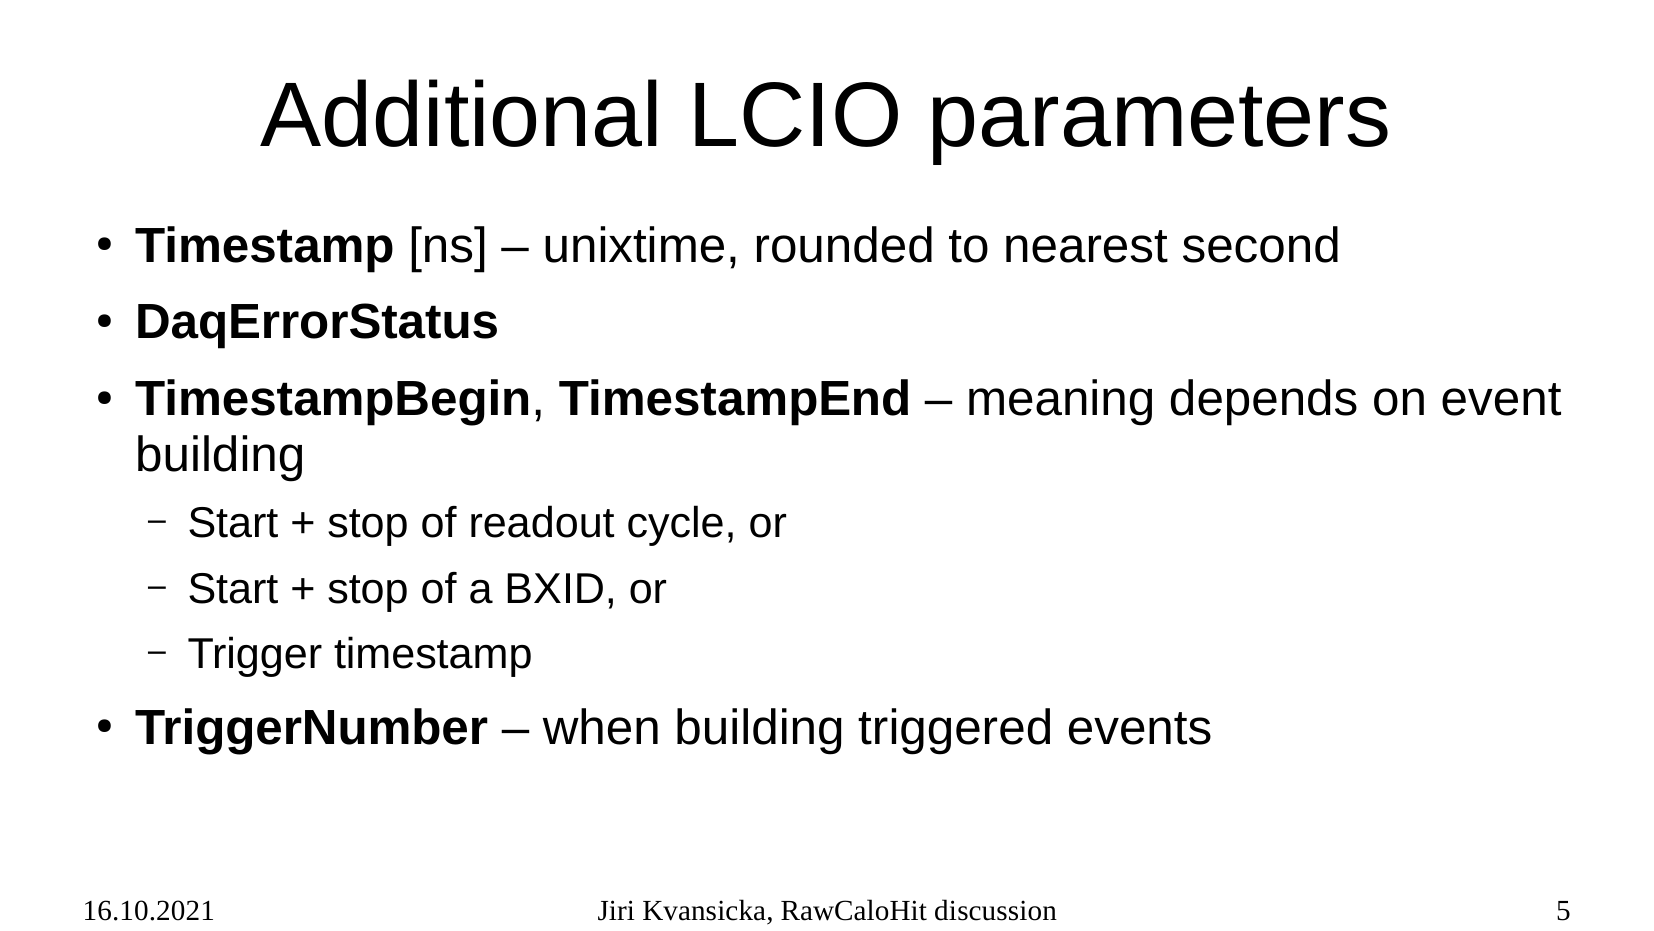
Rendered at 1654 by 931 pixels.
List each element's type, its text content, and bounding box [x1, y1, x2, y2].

list Timestamp [ns] – unixtime, rounded to nearest second DaqErrorStatus TimestampBegin, TimestampEnd – meaning depends on event building Start + stop of readout cycle, or Start + stop of a BXID, or Trigger timestamp TriggerNumber – when building triggered events [82, 217, 1571, 758]
title Additional LCIO parameters [82, 37, 1571, 193]
